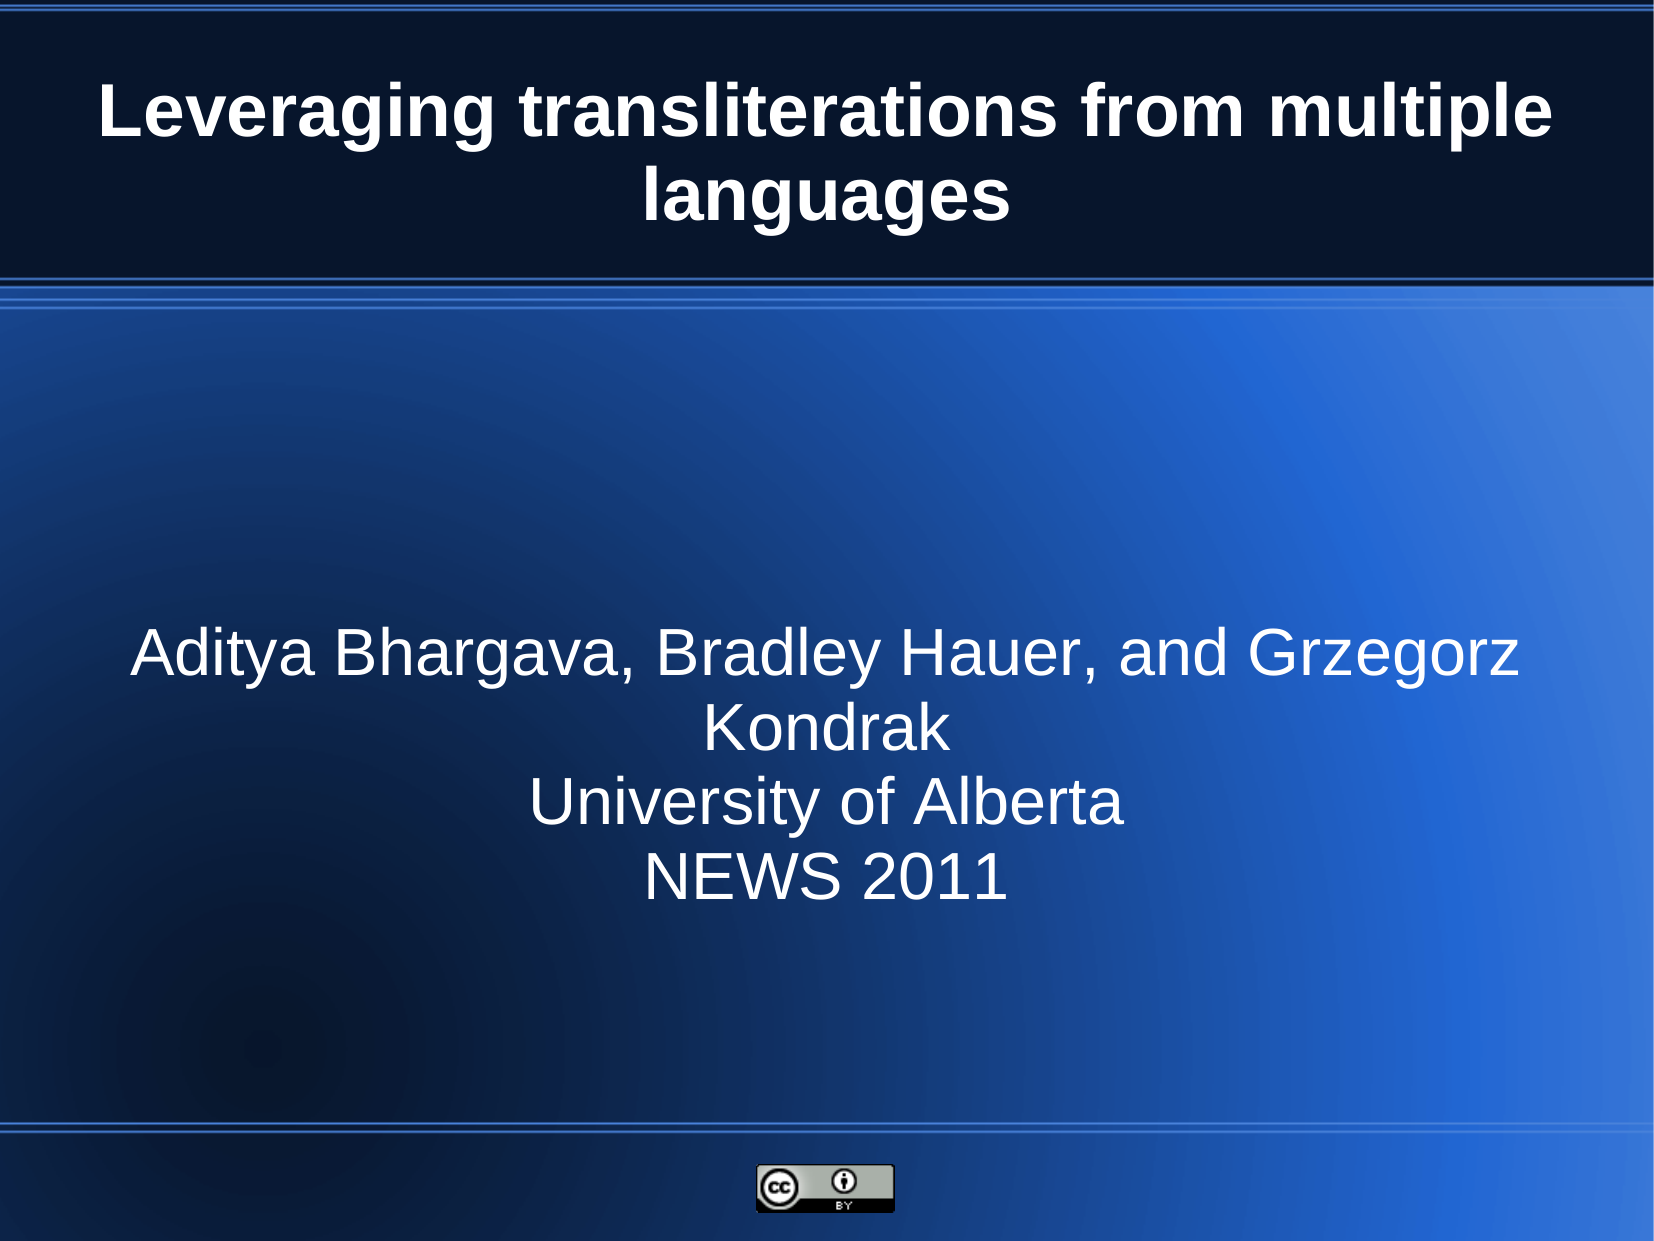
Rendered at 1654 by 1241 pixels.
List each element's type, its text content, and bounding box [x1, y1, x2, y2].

title Leveraging transliterations from multiple languages [82, 49, 1571, 257]
subtitle Aditya Bhargava, Bradley Hauer, and Grzegorz Kondrak University of Alberta NEWS 2011 [82, 355, 1571, 1174]
picture [0, 0, 1654, 1241]
